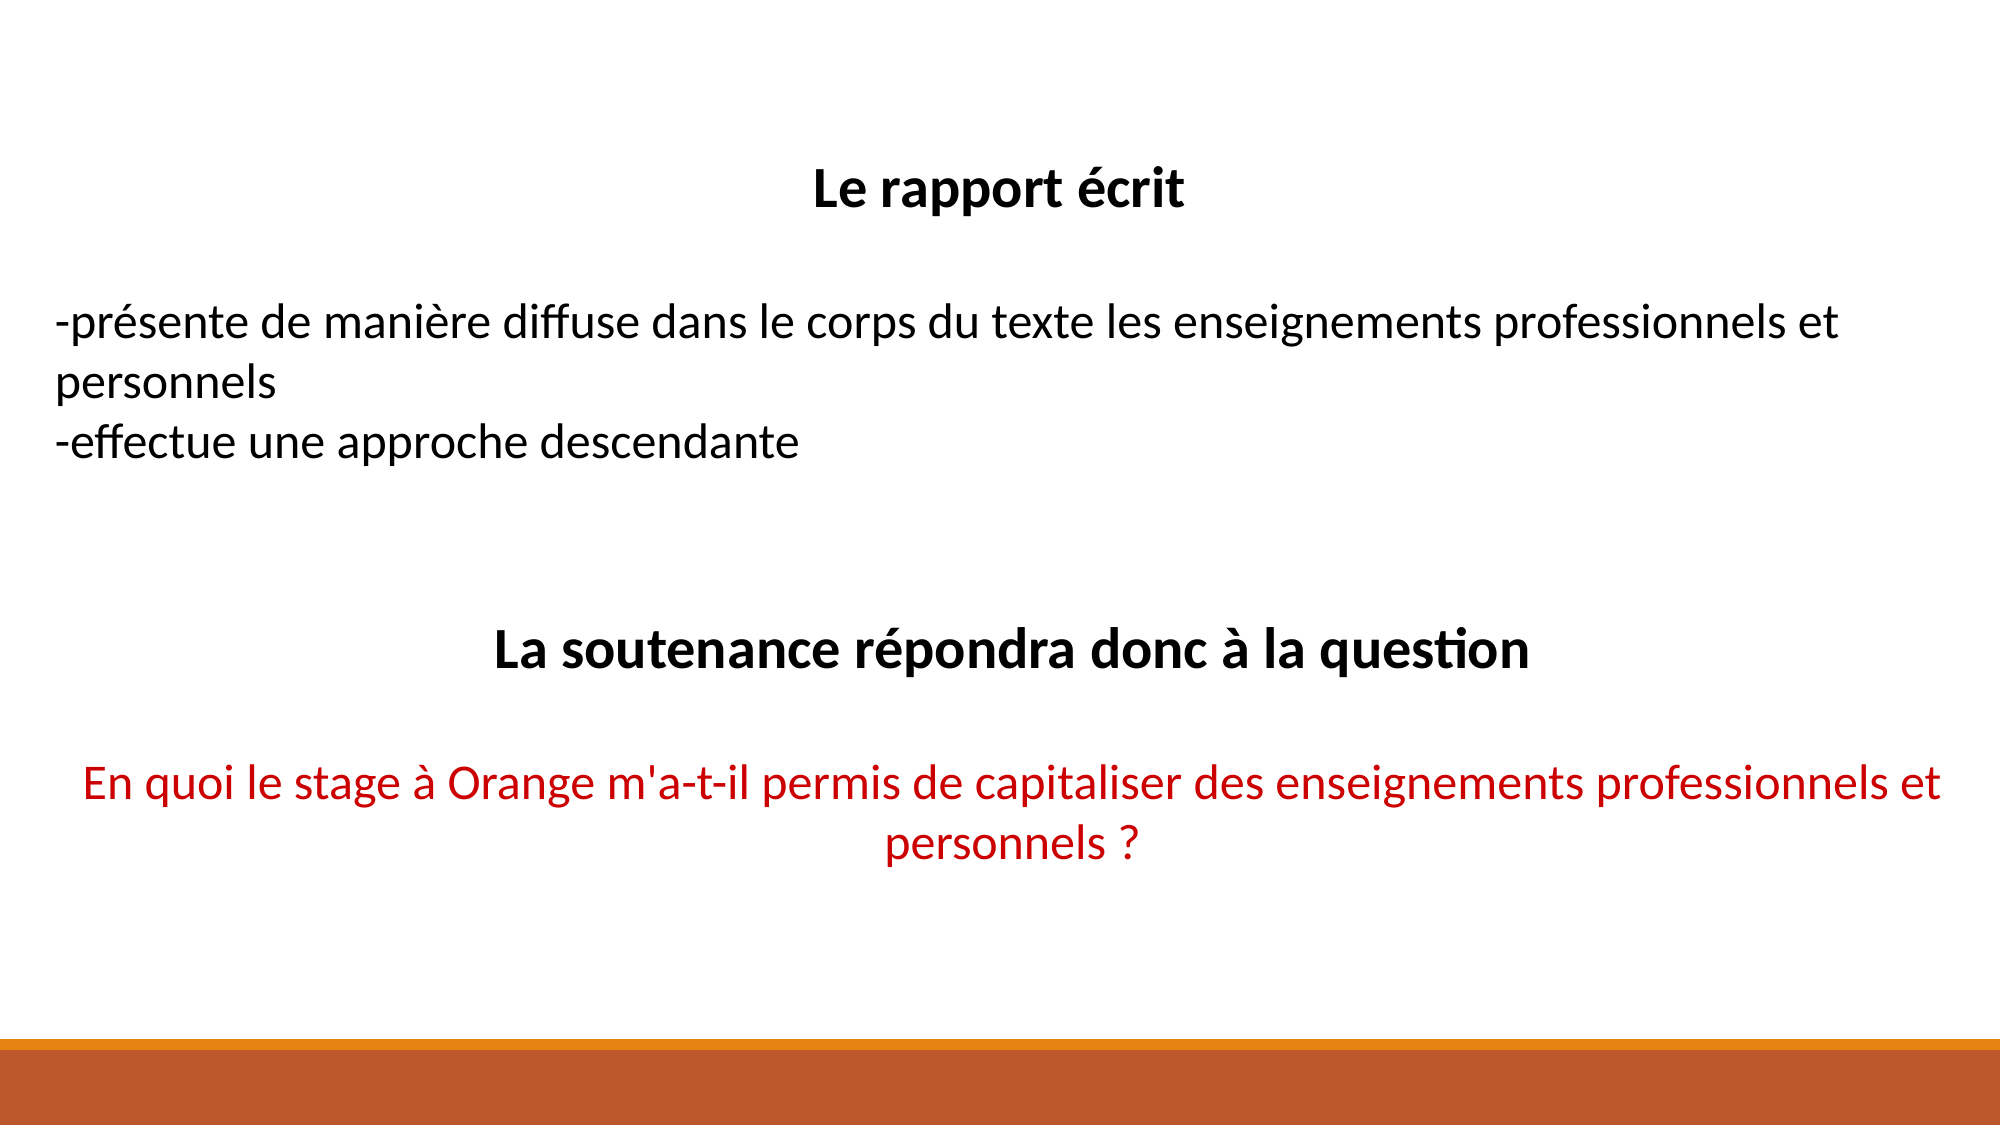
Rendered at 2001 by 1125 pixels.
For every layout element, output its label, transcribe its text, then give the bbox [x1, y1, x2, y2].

text_box La soutenance répondra donc à la question En quoi le stage à Orange m'a-t-il permis de capitaliser des enseignements professionnels et personnels ? [52, 602, 1973, 878]
text_box Le rapport écrit -présente de manière diffuse dans le corps du texte les enseignements professionnels et personnels -effectue une approche descendante [40, 141, 1960, 477]
